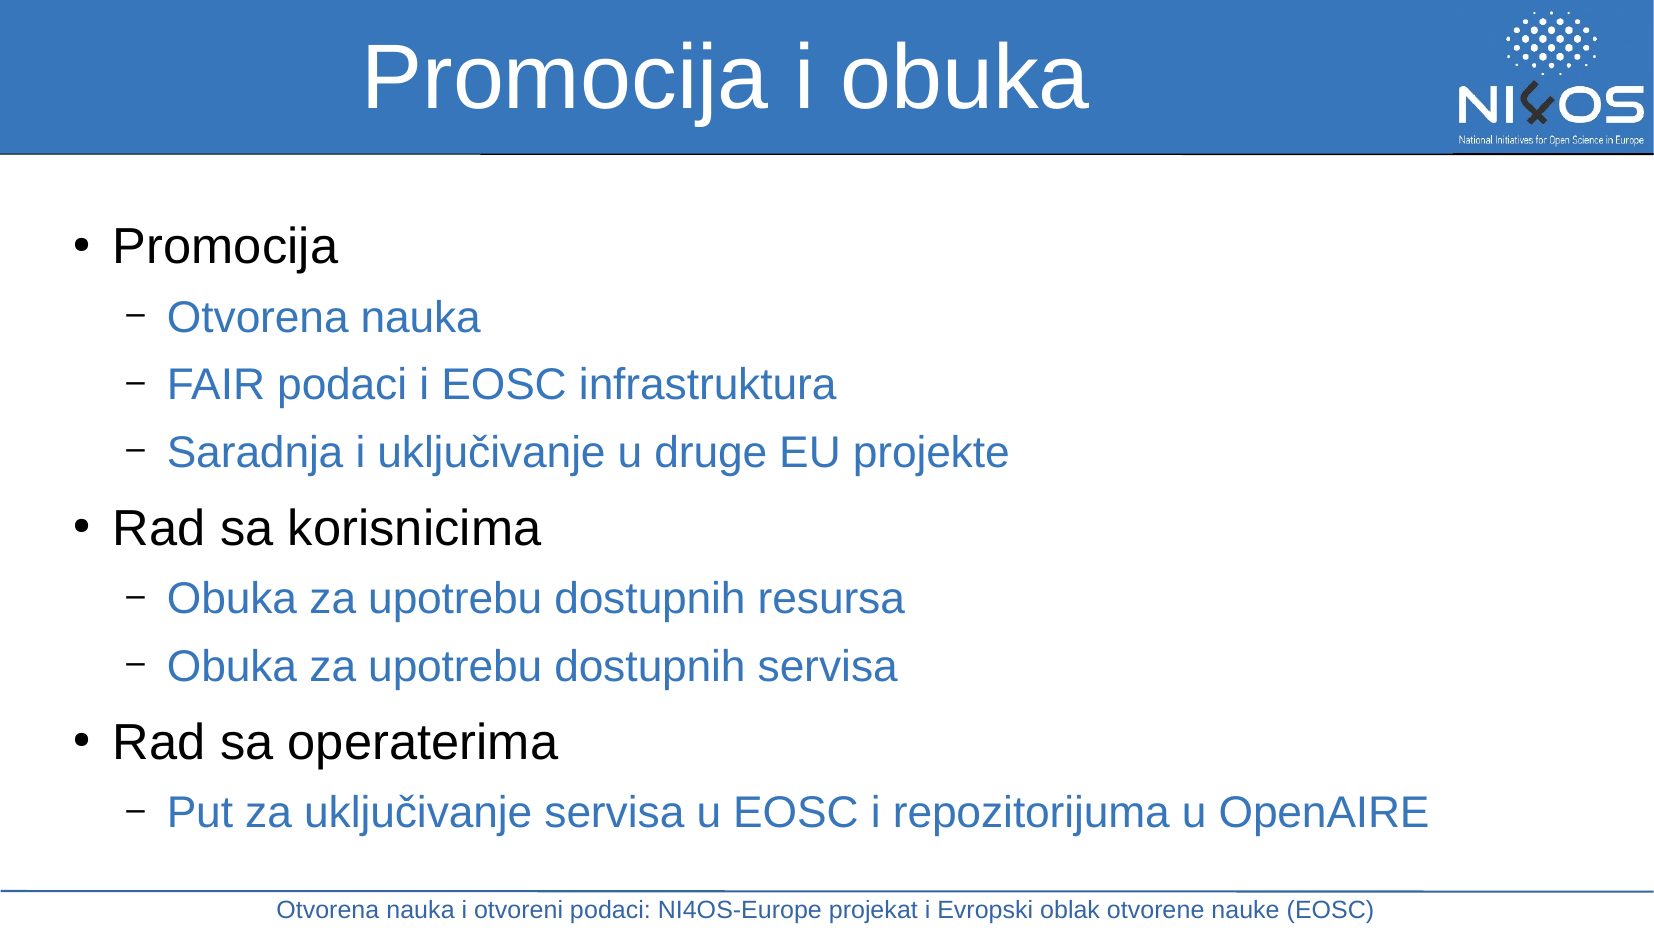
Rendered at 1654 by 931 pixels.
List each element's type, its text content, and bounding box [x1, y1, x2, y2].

list Promocija Otvorena nauka FAIR podaci i EOSC infrastruktura Saradnja i uključivanje u druge EU projekte Rad sa korisnicima Obuka za upotrebu dostupnih resursa Obuka za upotrebu dostupnih servisa Rad sa operaterima Put za uključivanje servisa u EOSC i repozitorijuma u OpenAIRE [59, 217, 1595, 839]
title Promocija i obuka [0, 0, 1453, 154]
picture [1453, 0, 1654, 153]
